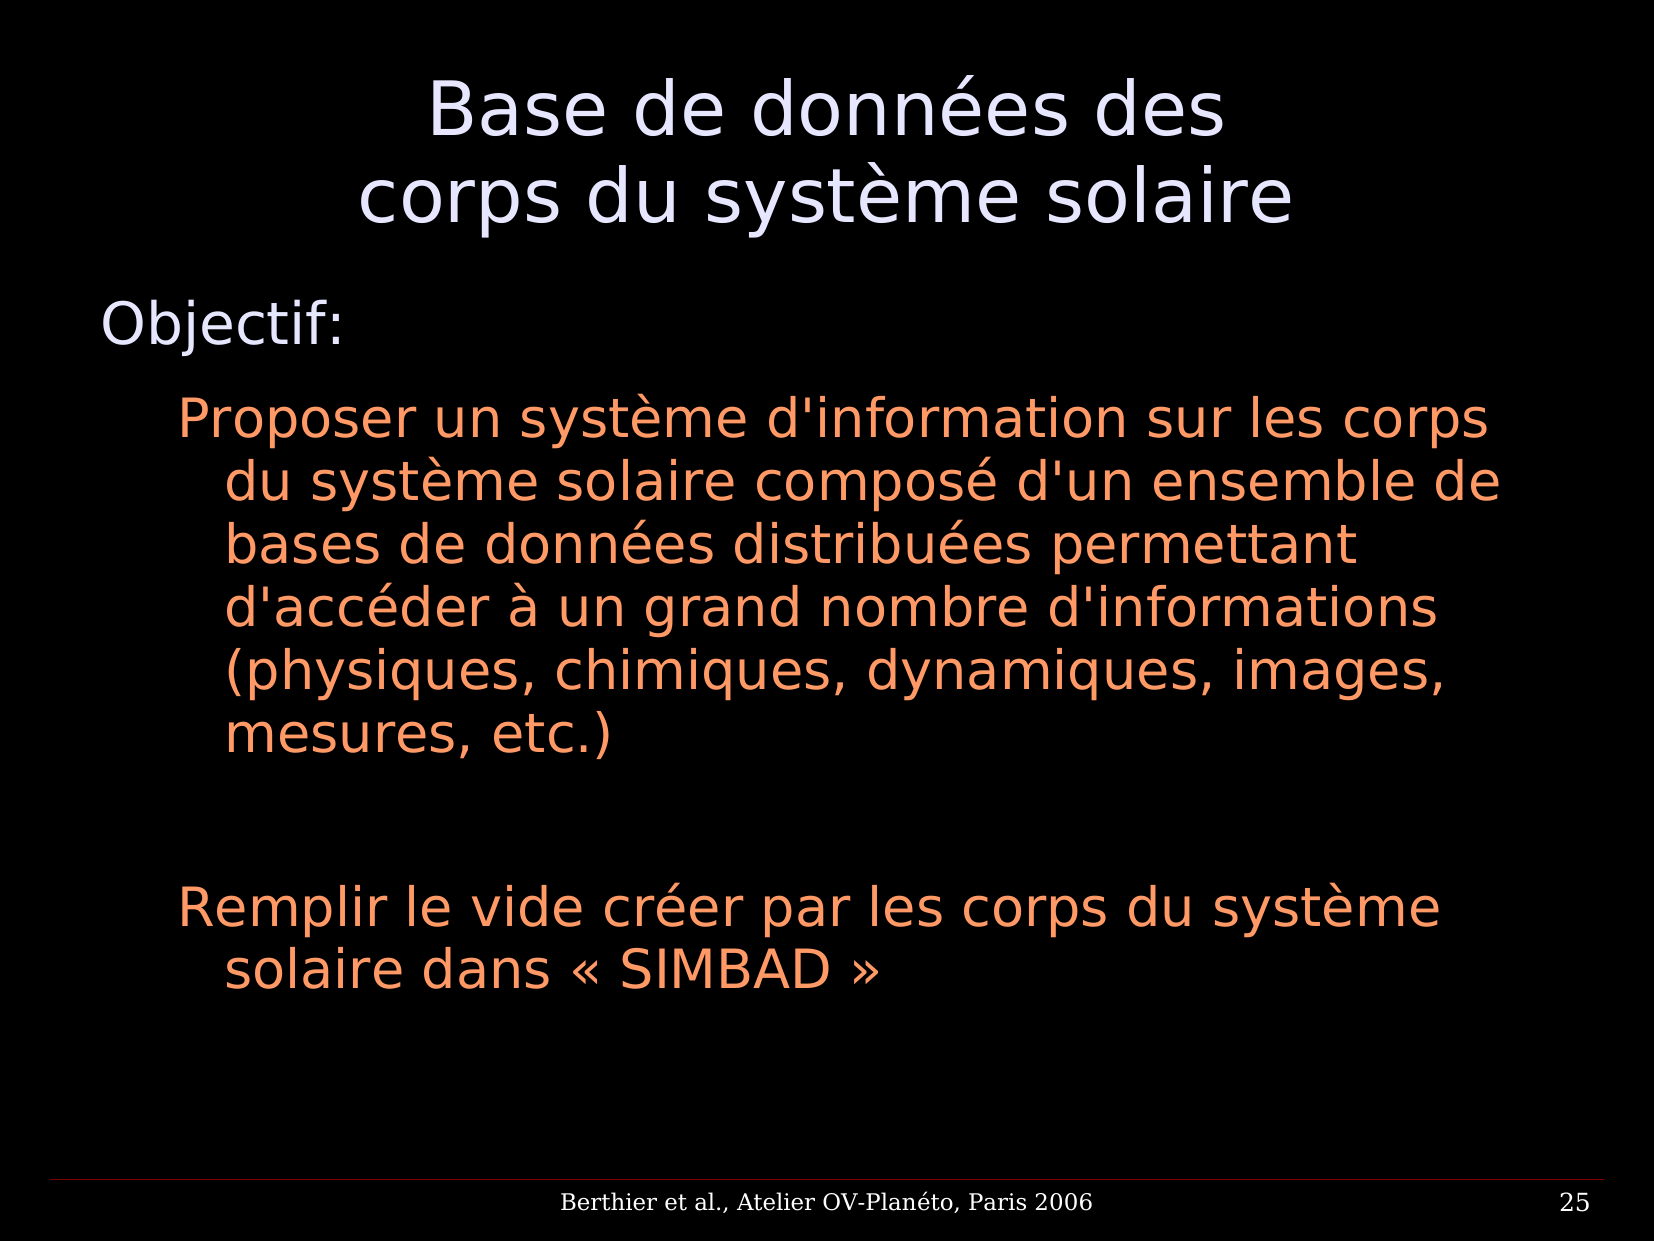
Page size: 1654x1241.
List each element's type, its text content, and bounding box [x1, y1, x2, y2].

title Base de données des corps du système solaire [82, 49, 1571, 257]
list Objectif: Proposer un système d'information sur les corps du système solaire composé d'un ensemble de bases de données distribuées permettant d'accéder à un grand nombre d'informations (physiques, chimiques, dynamiques, images, mesures, etc.) Remplir le vide créer par les corps du système solaire dans « SIMBAD » [82, 290, 1508, 1109]
